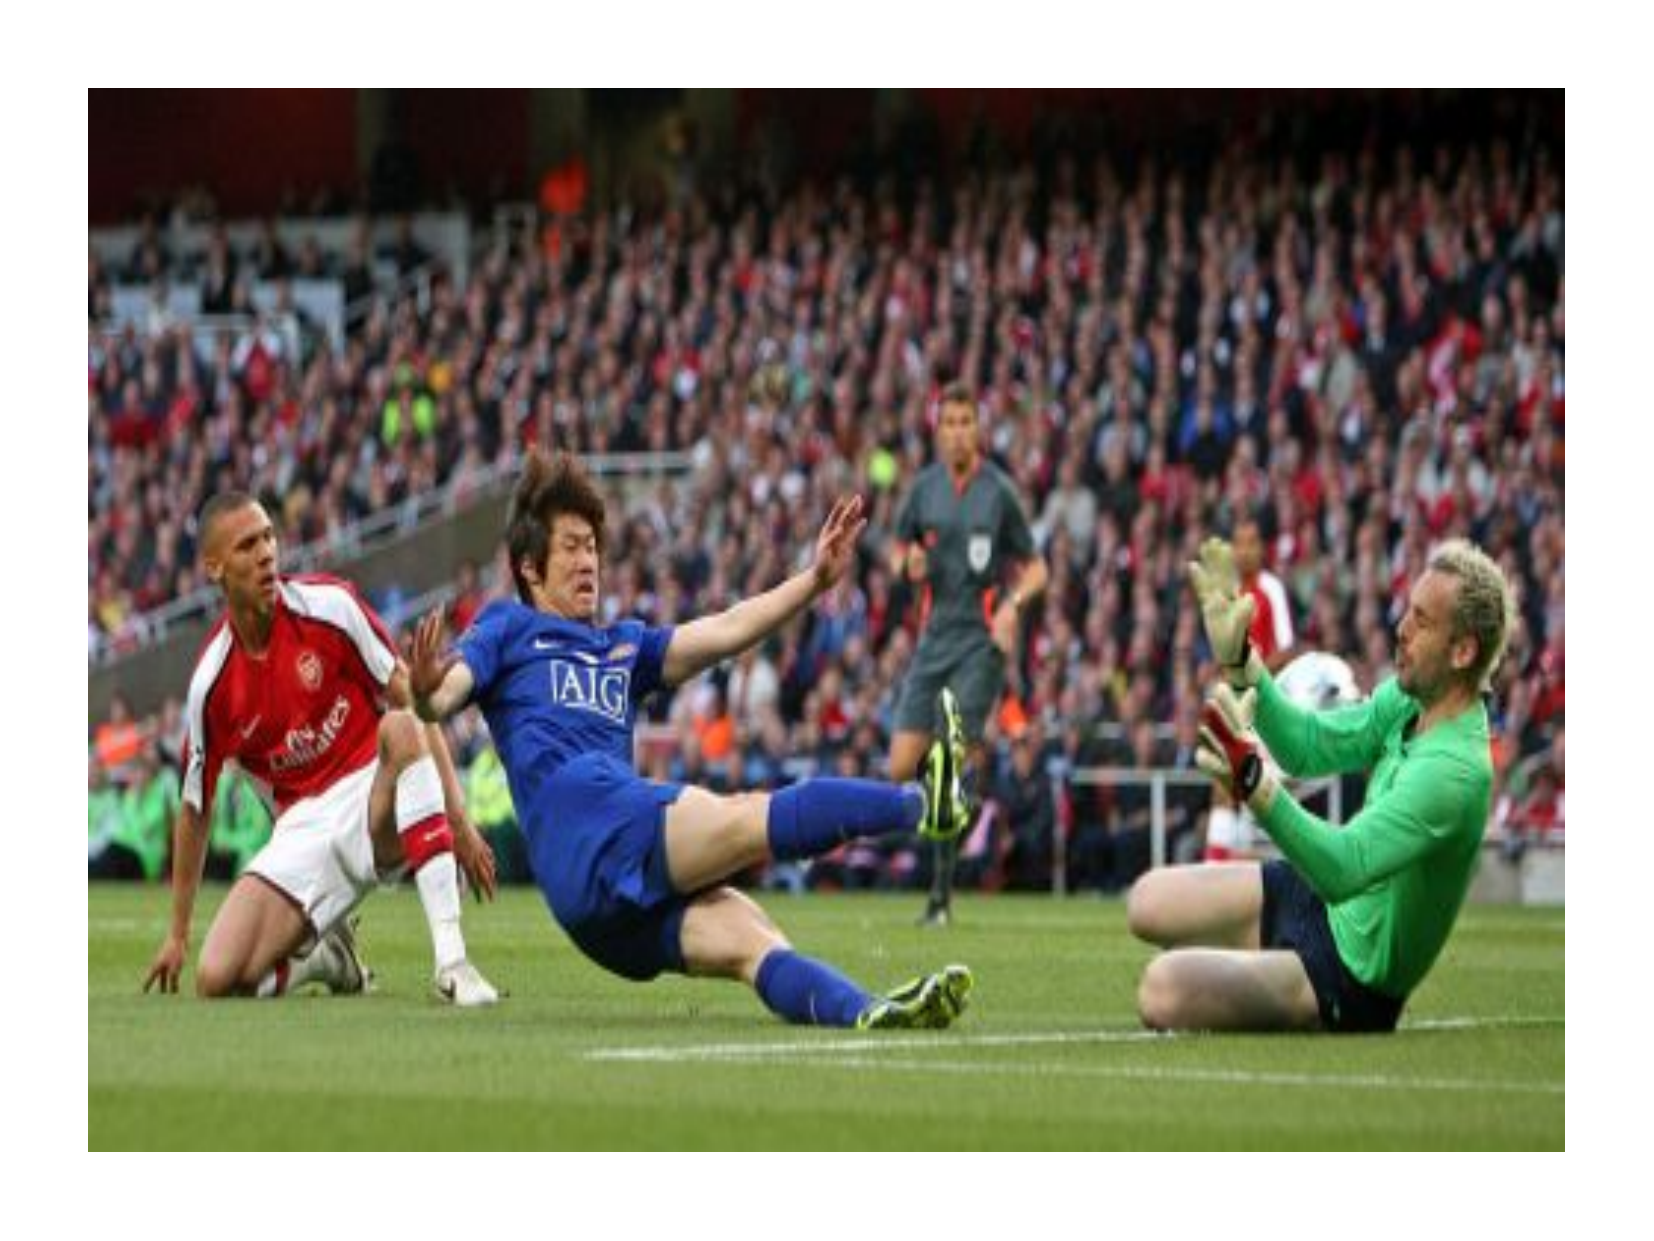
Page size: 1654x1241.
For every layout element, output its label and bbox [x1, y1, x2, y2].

picture [88, 88, 1565, 1152]
